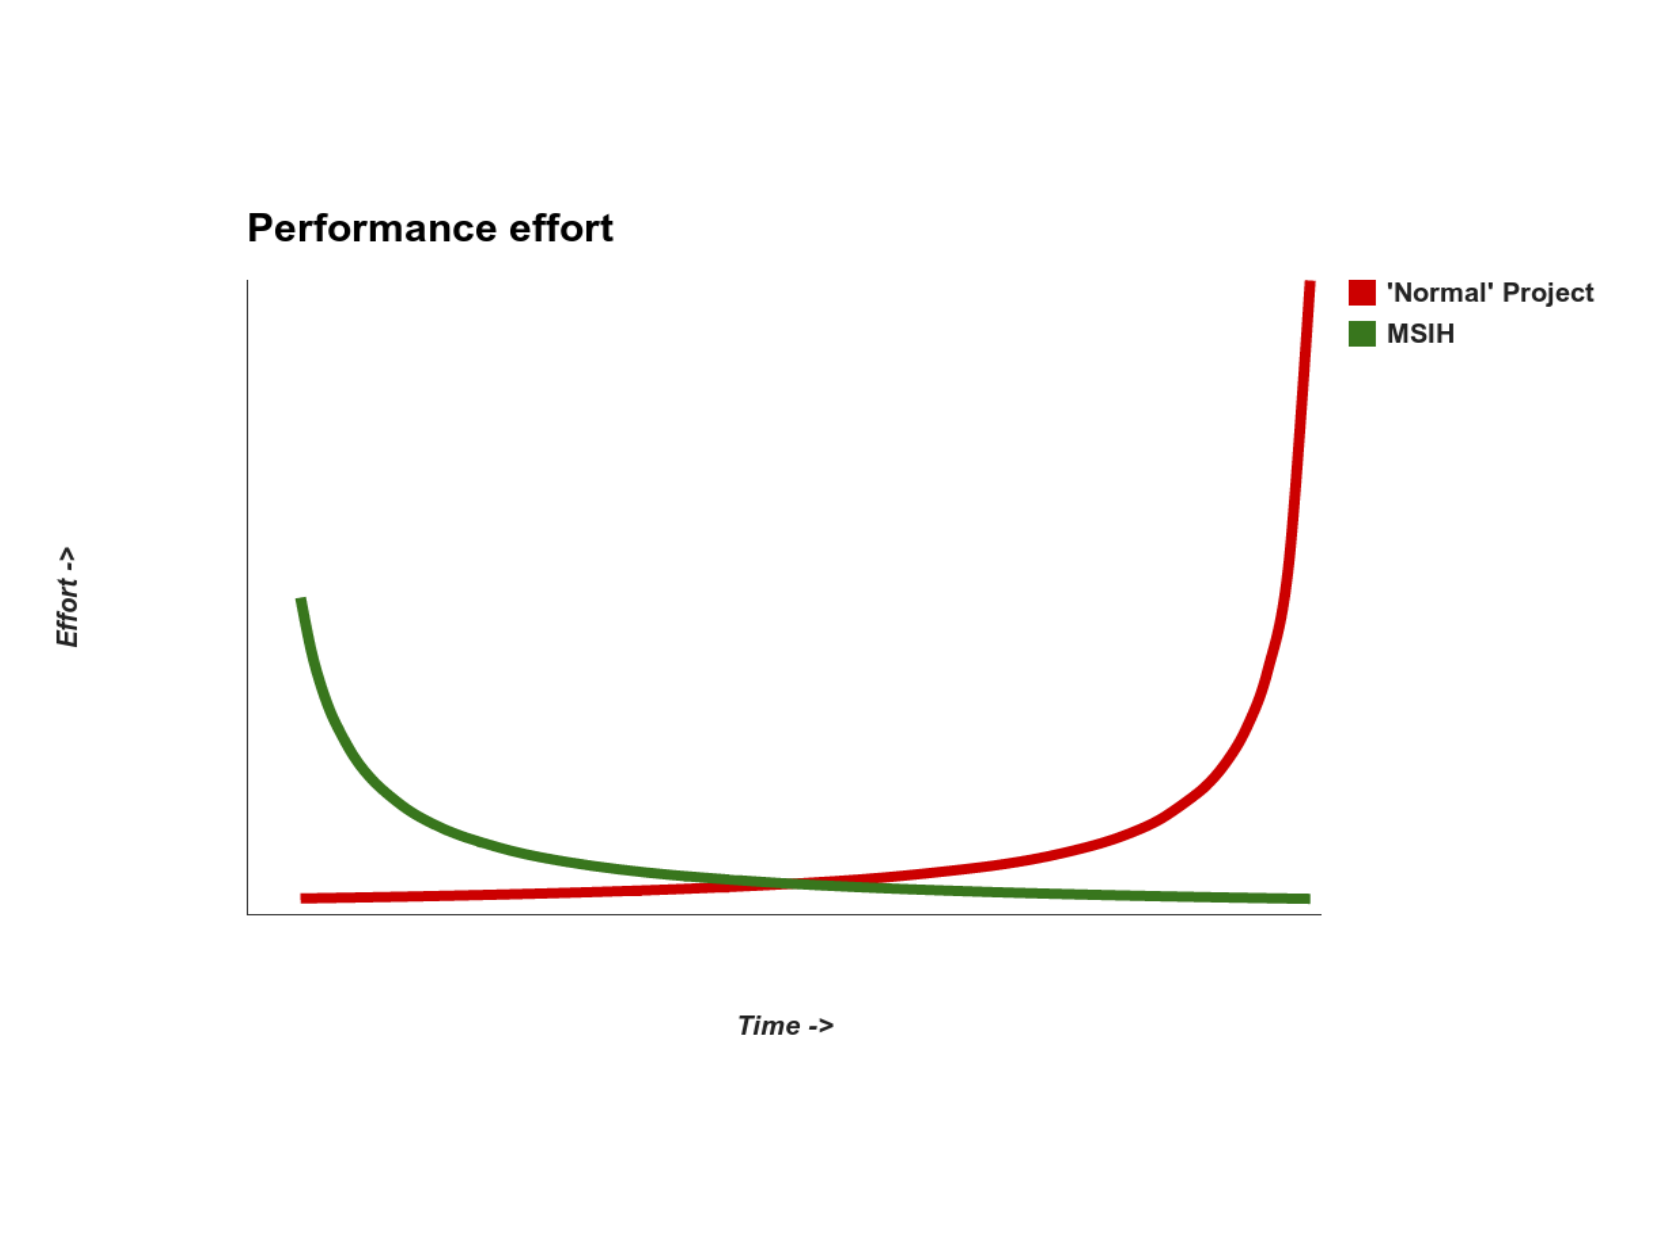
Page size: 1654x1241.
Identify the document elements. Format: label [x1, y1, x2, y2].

picture [20, 185, 1622, 1067]
